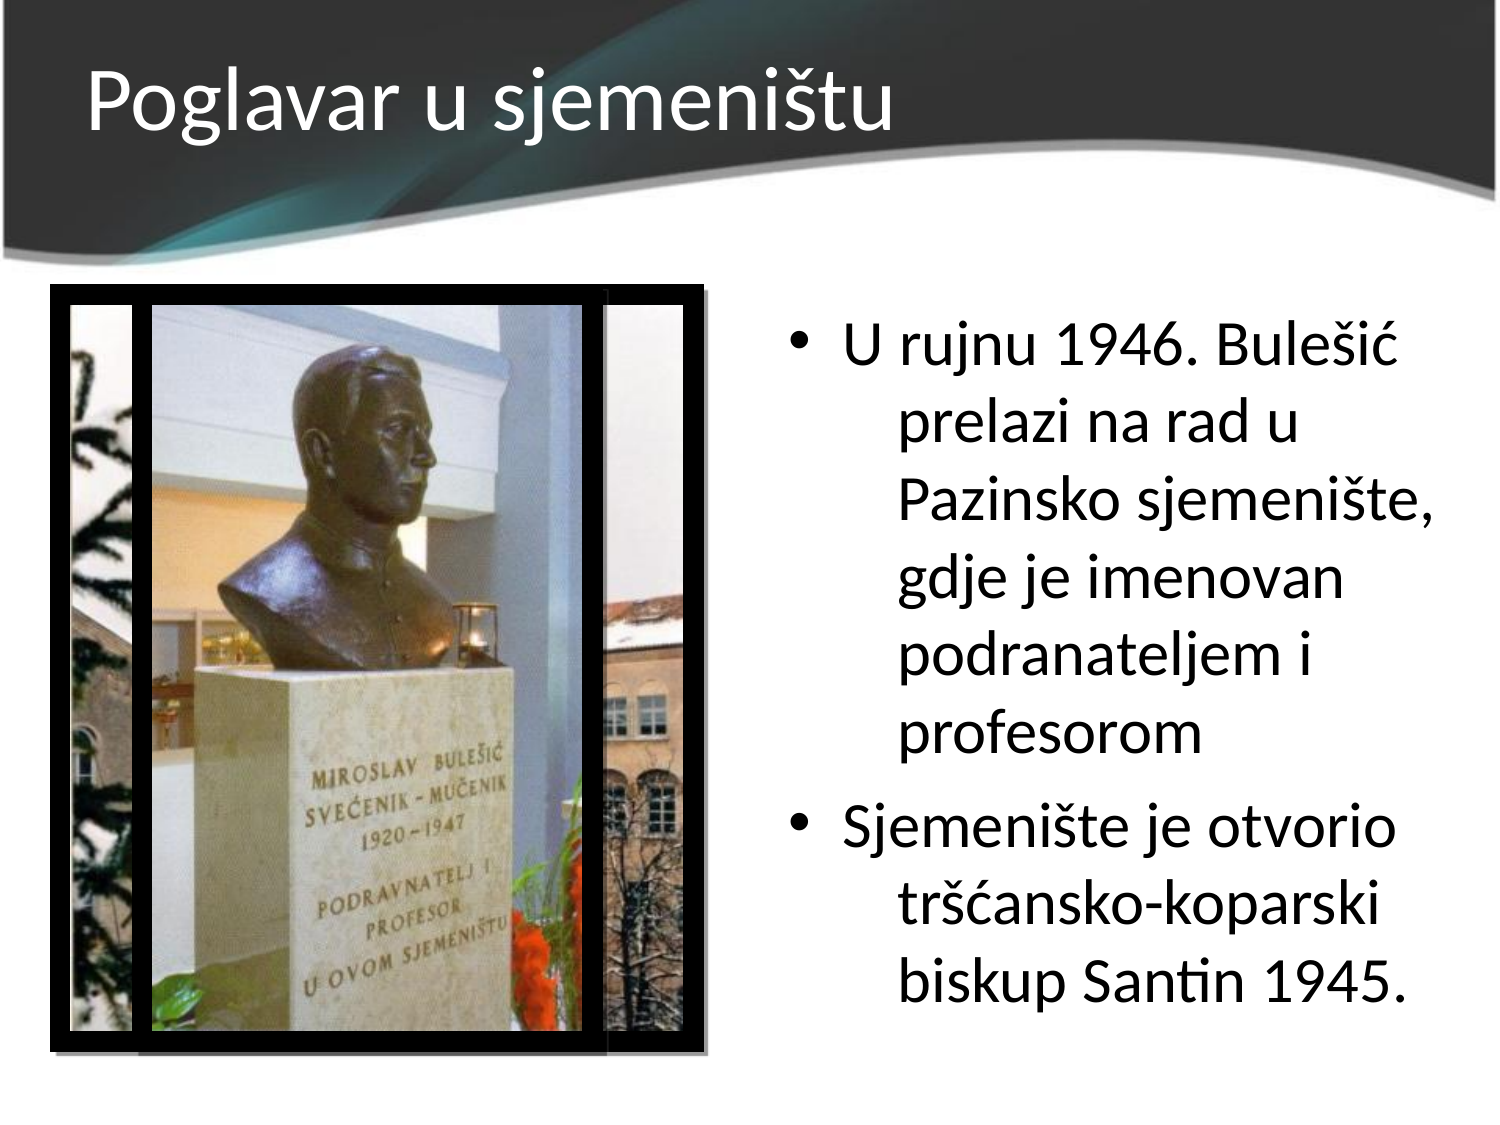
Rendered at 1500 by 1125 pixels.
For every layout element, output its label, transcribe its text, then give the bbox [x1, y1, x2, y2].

picture [0, 0, 1500, 293]
picture [603, 304, 607, 1032]
picture [152, 304, 583, 1032]
picture [70, 304, 132, 1032]
list U rujnu 1946. Bulešić prelazi na rad u Pazinsko sjemenište, gdje je imenovan podranateljem i profesorom Sjemenište je otvorio tršćansko-koparski biskup Santin 1945. [773, 292, 1461, 1036]
title Poglavar u sjemeništu [70, 0, 1421, 188]
picture [608, 304, 683, 1032]
